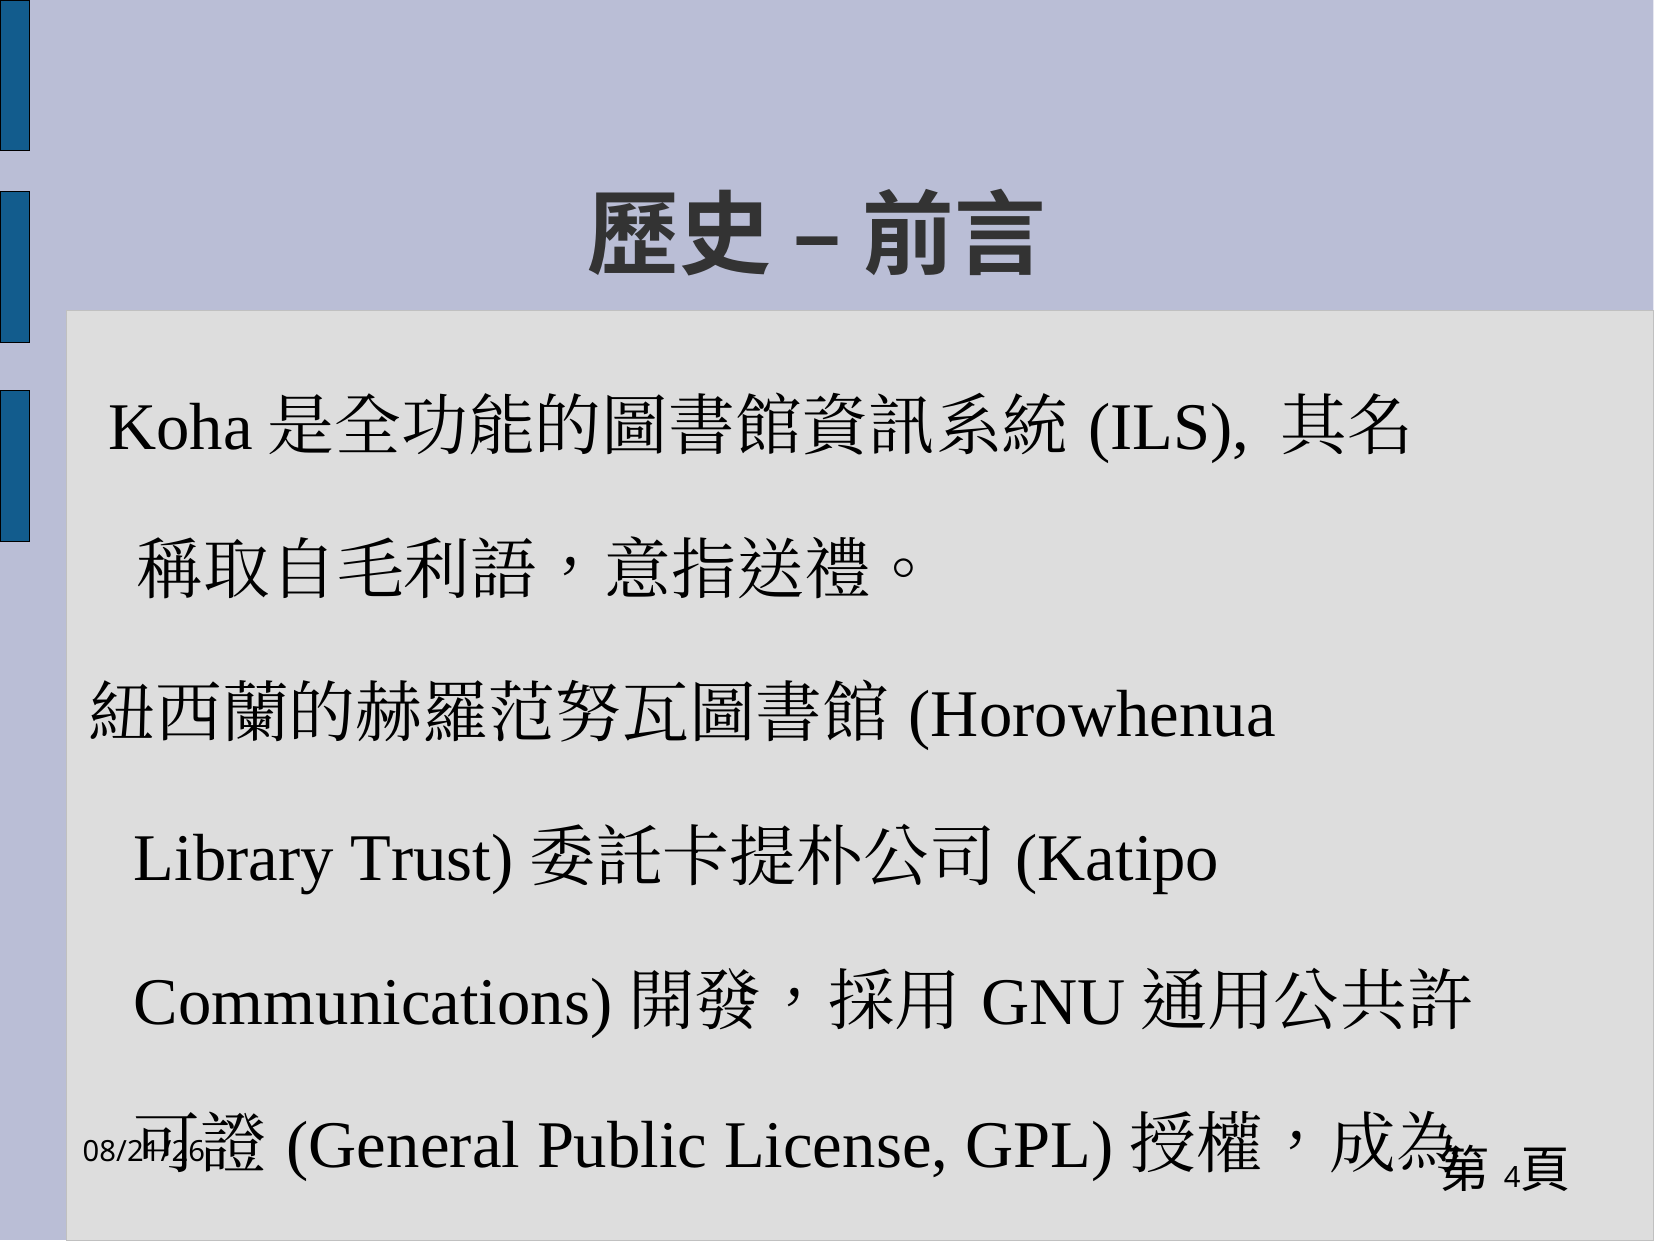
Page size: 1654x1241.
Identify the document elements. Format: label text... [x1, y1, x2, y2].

list Koha是全功能的圖書館資訊系統(ILS), 其名稱取自毛利語，意指送禮。 紐西蘭的赫羅范努瓦圖書館(Horowhenua Library Trust)委託卡提朴公司(Katipo Communications)開發，採用GNU通用公共許可證(General Public License, GPL)授權，成為俗稱的自由軟體。 [88, 324, 1477, 1123]
title 歷史 – 前言 [121, 91, 1534, 299]
